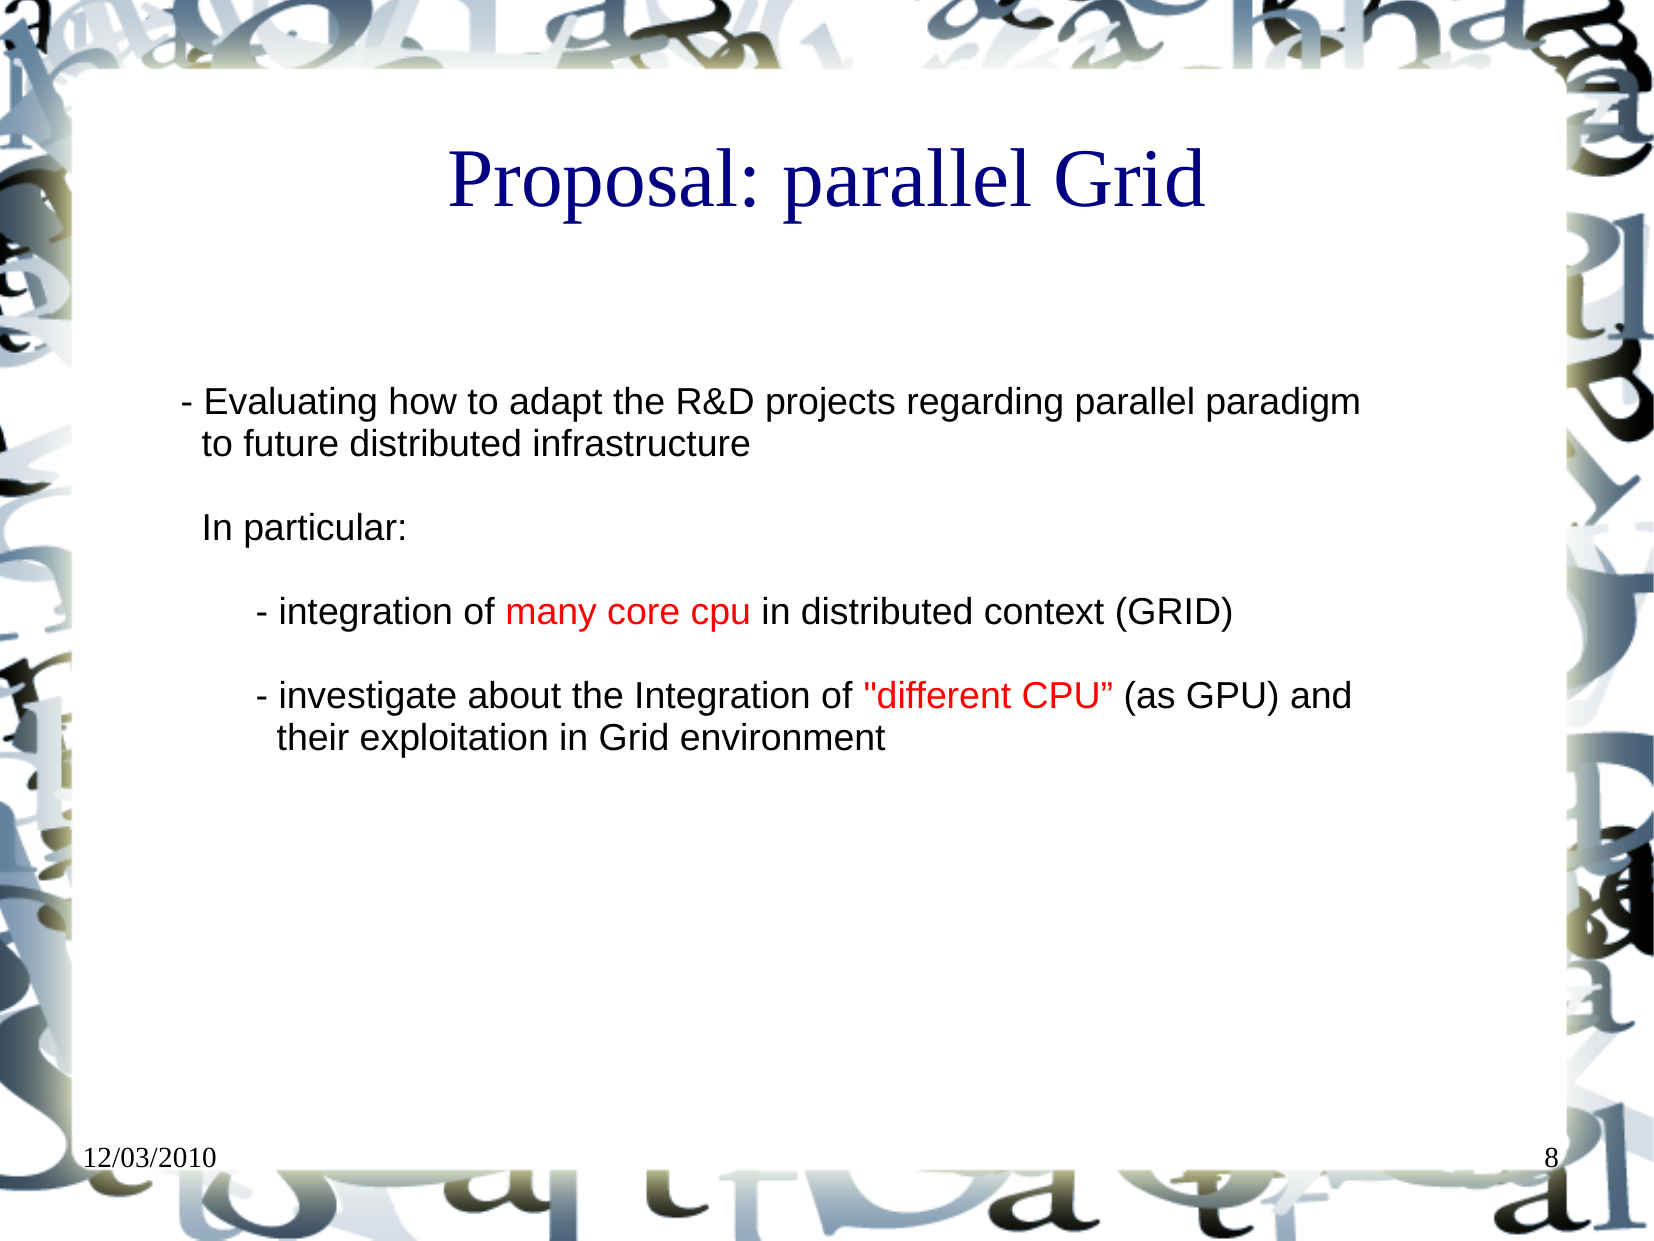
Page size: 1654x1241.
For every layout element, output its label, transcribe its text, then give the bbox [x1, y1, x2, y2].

text_box - Evaluating how to adapt the R&D projects regarding parallel paradigm to future distributed infrastructure In particular: - integration of many core cpu in distributed context (GRID) - investigate about the Integration of "different CPU” (as GPU) and their exploitation in Grid environment [165, 372, 1394, 808]
text_box Proposal: parallel Grid [432, 124, 1222, 232]
picture [0, 0, 1654, 1241]
